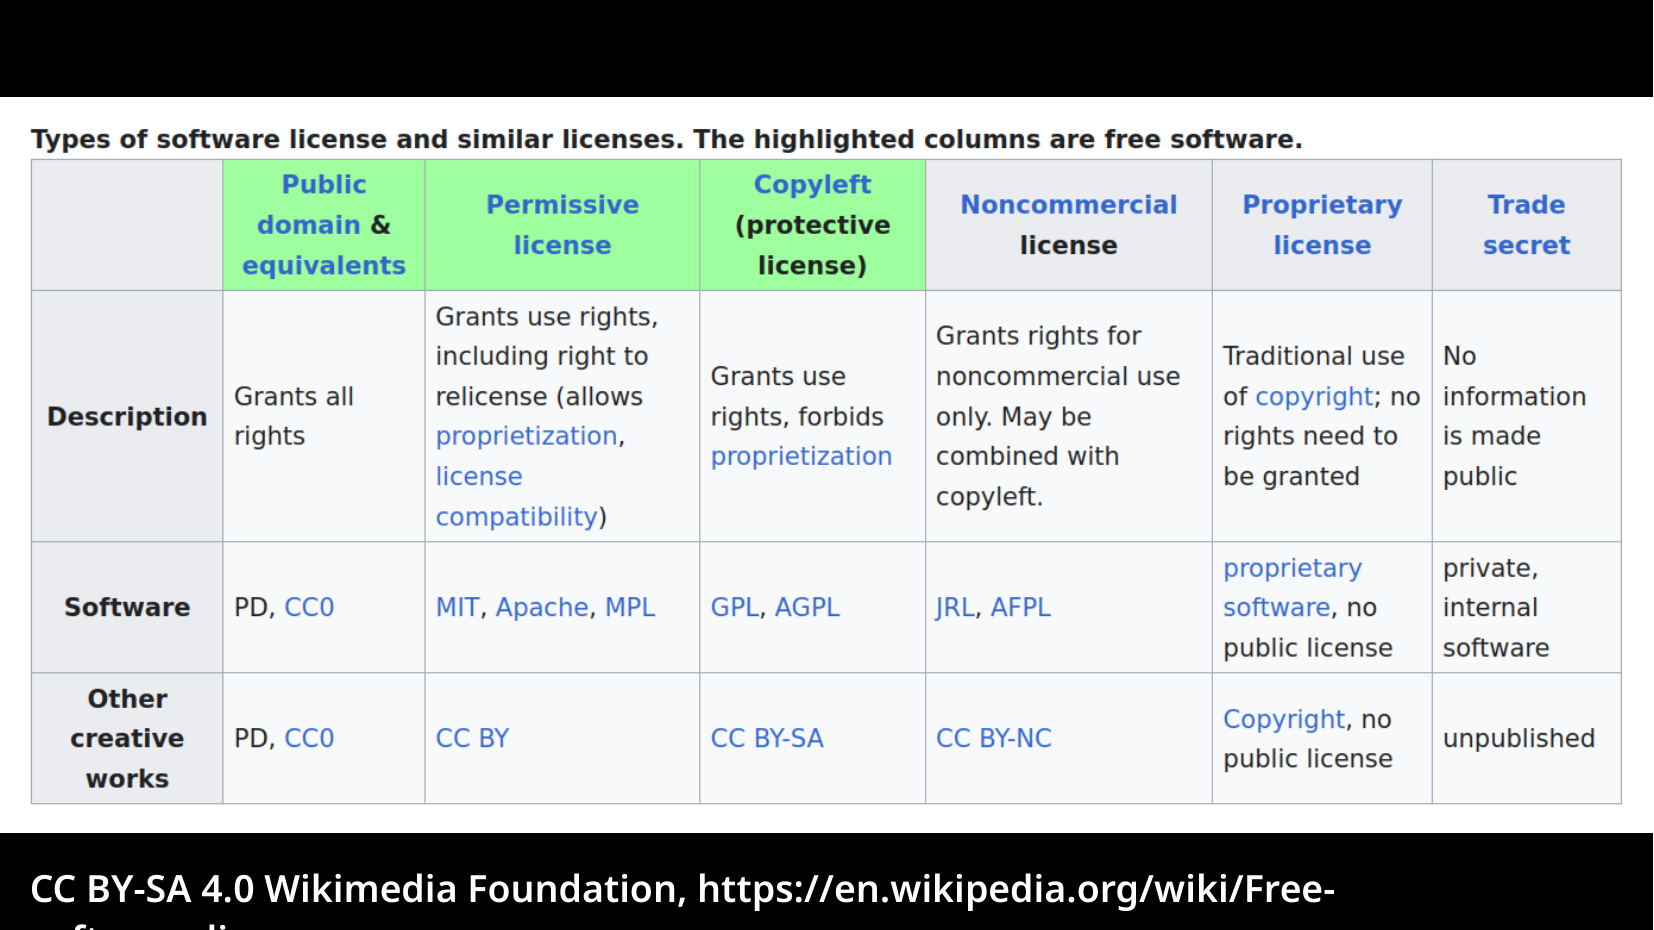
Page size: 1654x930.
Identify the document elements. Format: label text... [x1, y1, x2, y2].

picture [0, 97, 1653, 833]
text_box CC BY-SA 4.0 Wikimedia Foundation, https://en.wikipedia.org/wiki/Free-software_license [15, 855, 1636, 930]
